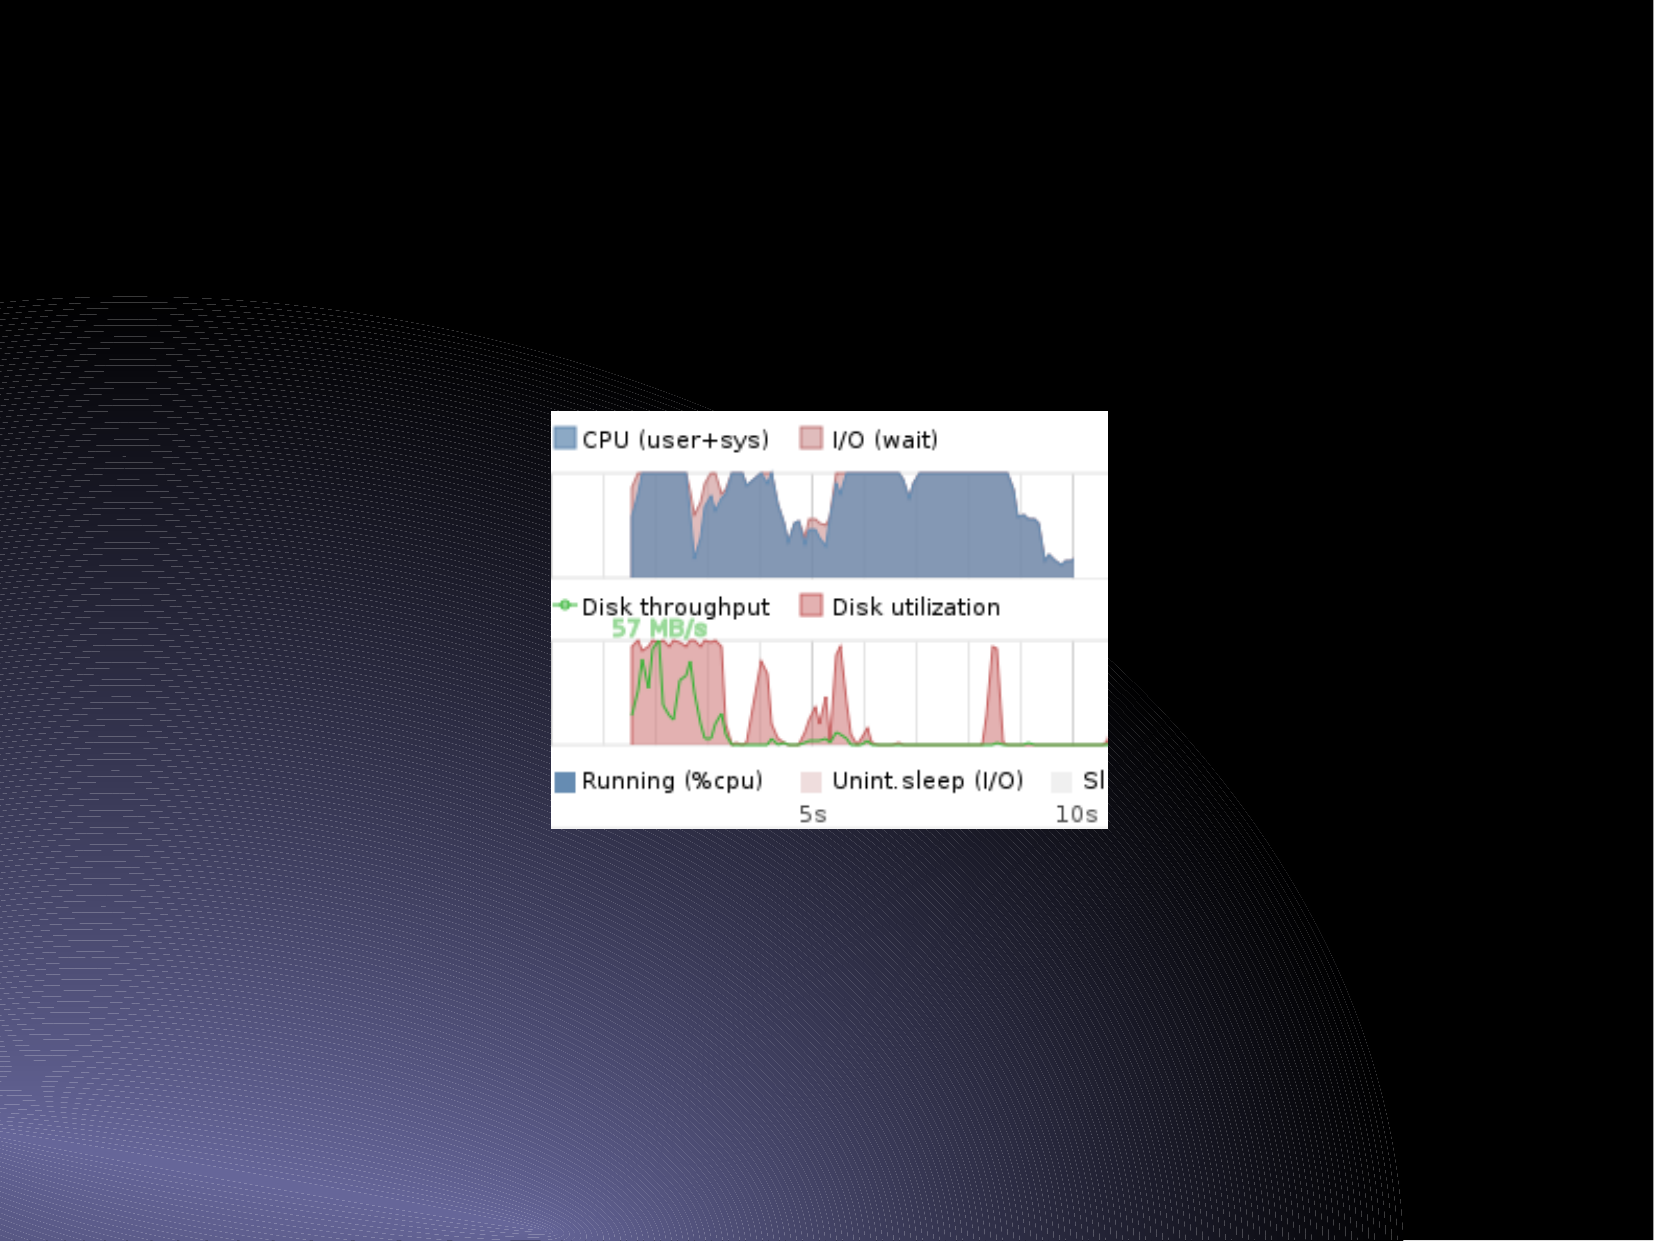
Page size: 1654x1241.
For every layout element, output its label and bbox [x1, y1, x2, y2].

picture [551, 411, 1108, 829]
